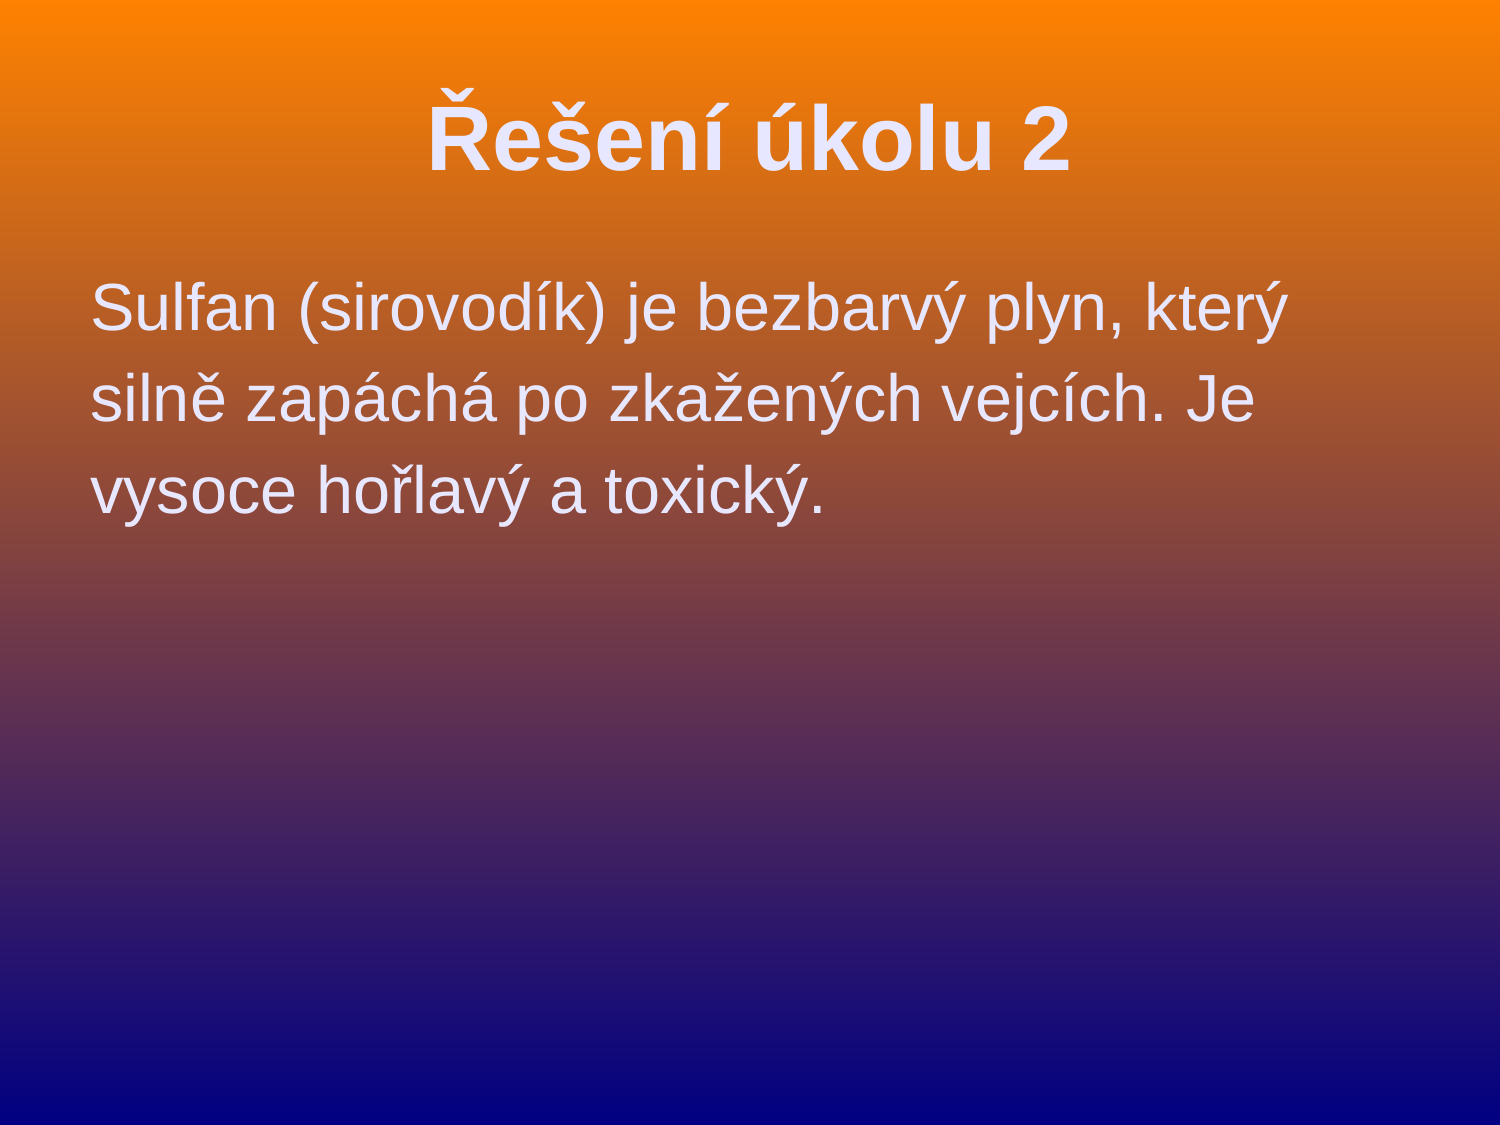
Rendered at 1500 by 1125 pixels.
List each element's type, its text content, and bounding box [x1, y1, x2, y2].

title Řešení úkolu 2 [75, 45, 1426, 233]
list Sulfan (sirovodík) je bezbarvý plyn, který silně zapáchá po zkažených vejcích. Je vysoce hořlavý a toxický. [75, 262, 1426, 610]
